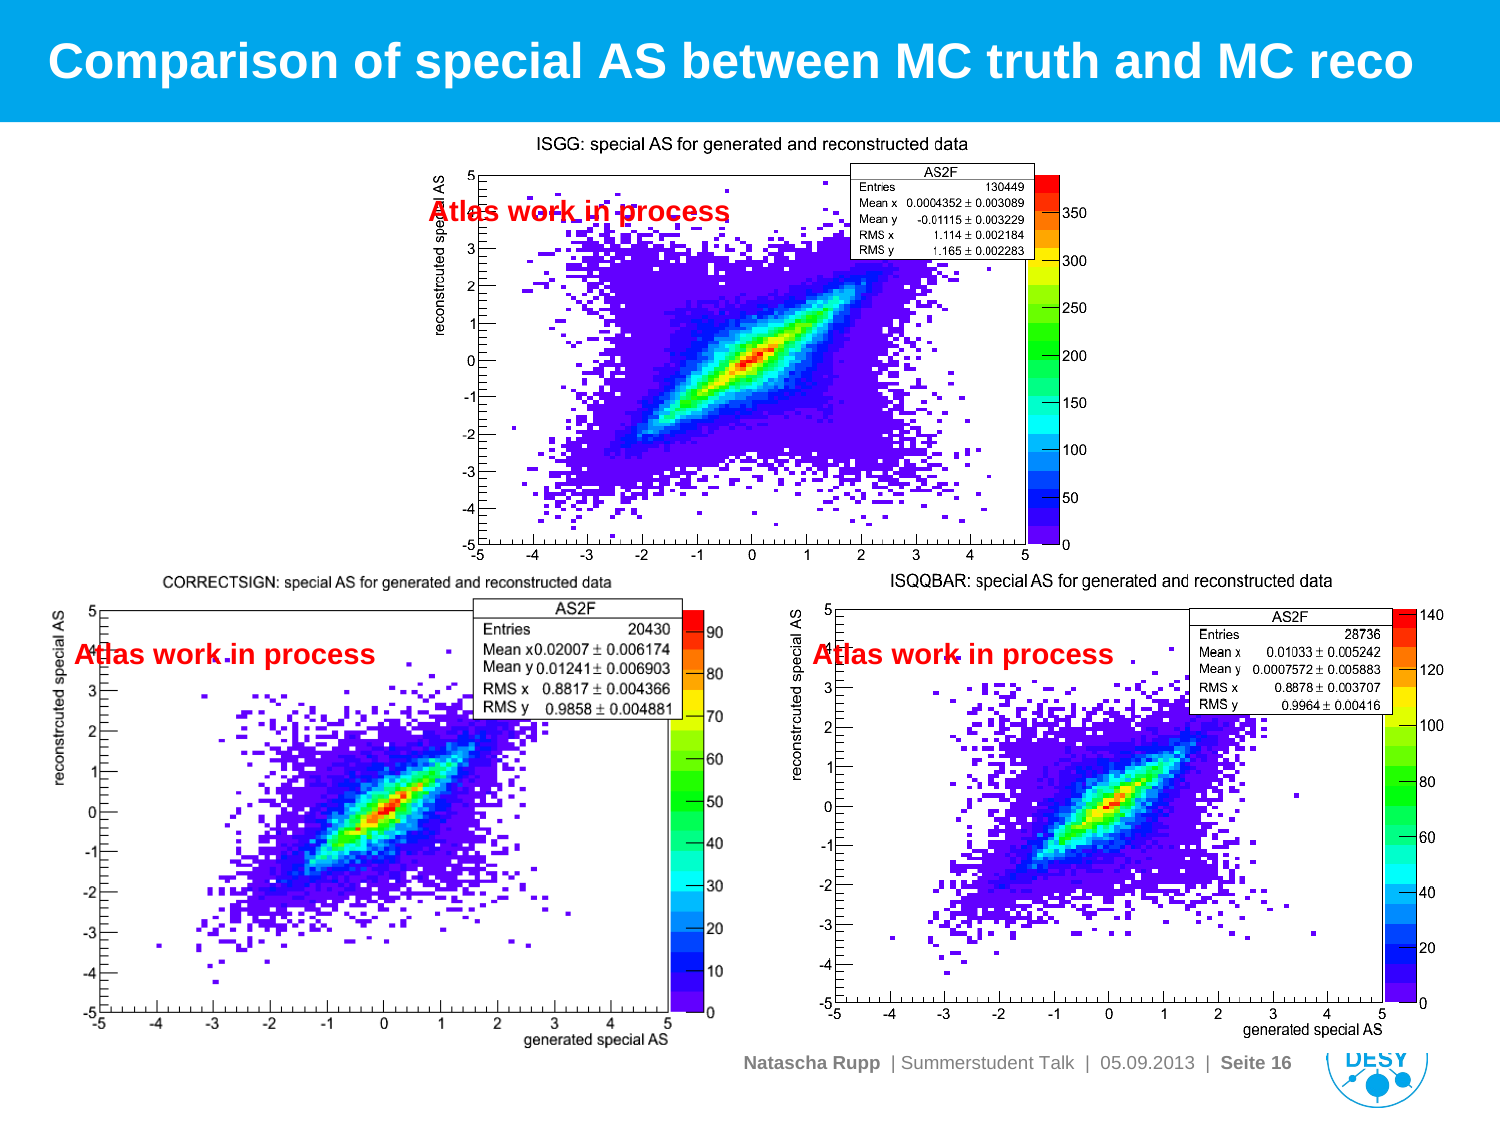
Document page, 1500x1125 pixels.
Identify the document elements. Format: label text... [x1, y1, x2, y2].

text_box Atlas work in process [797, 630, 1152, 680]
title Comparison of special AS between MC truth and MC reco [47, 16, 1446, 107]
text_box Atlas work in process [59, 630, 414, 680]
text_box Atlas work in process [413, 187, 768, 237]
picture [29, 128, 1450, 1108]
